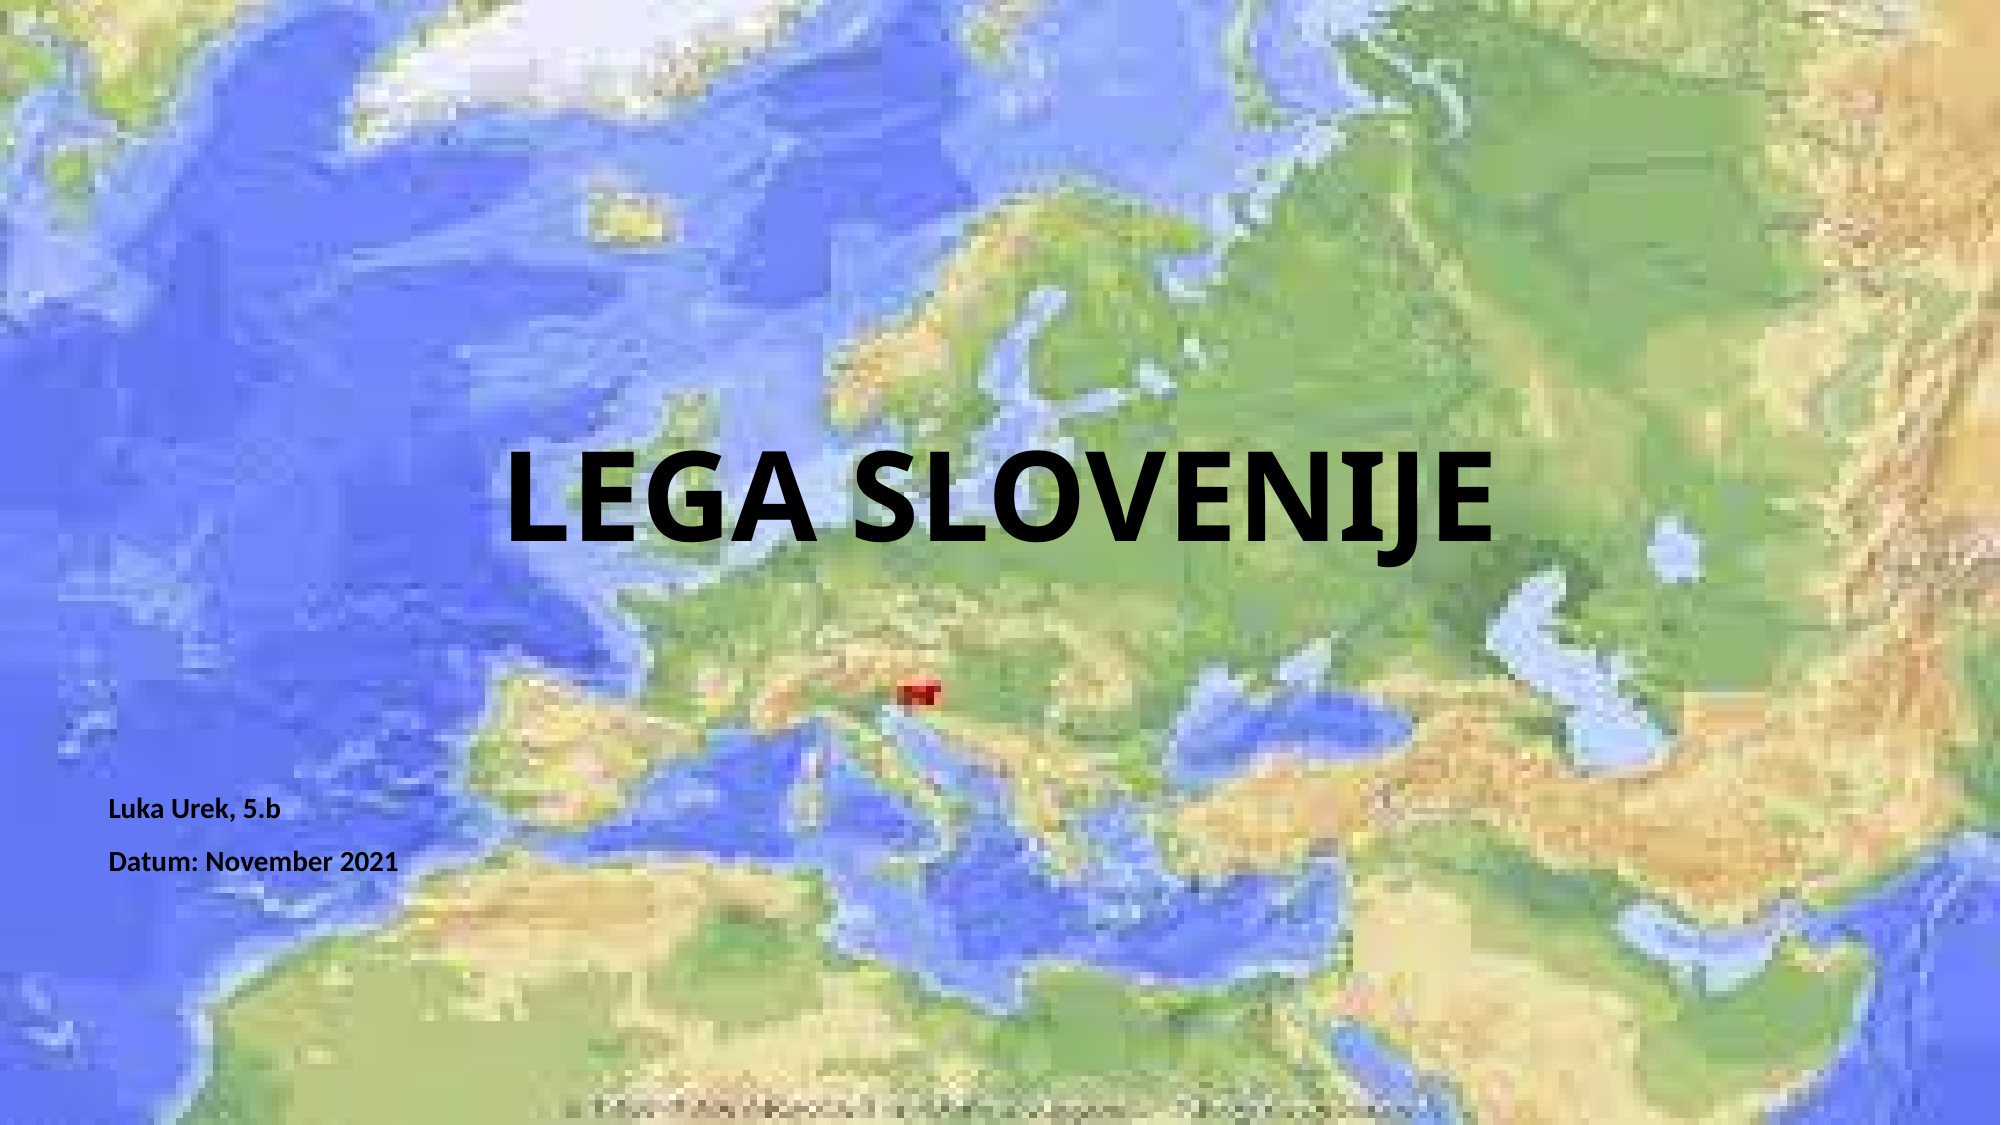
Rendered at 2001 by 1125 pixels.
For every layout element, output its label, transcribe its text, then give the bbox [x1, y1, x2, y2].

title LEGA SLOVENIJE [249, 184, 1750, 576]
picture [0, 0, 2000, 1125]
subtitle Luka Urek, 5.b Datum: November 2021 [93, 786, 615, 1058]
